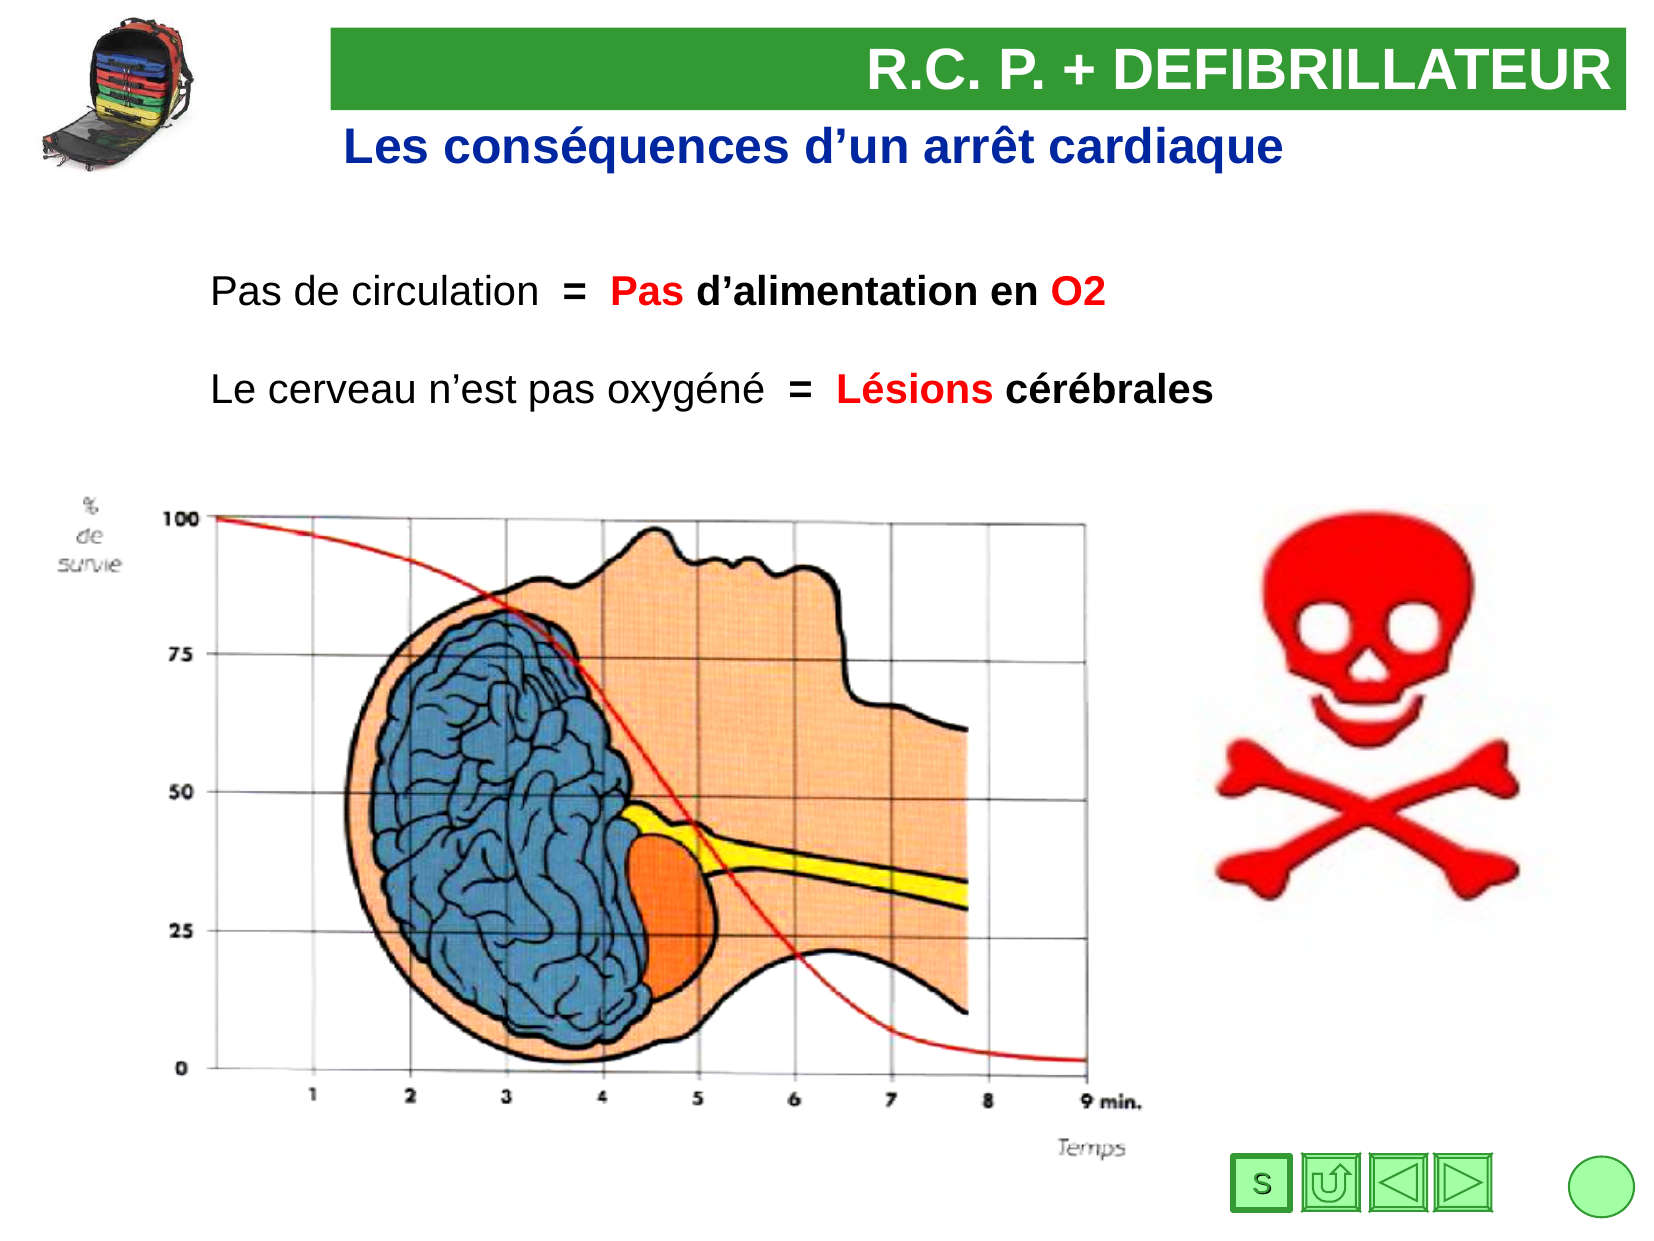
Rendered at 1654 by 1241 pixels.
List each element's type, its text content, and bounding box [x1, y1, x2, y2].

text_box Le cerveau n’est pas oxygéné = Lésions cérébrales [195, 358, 1486, 421]
text_box [1568, 1156, 1635, 1218]
text_box Pas de circulation = Pas d’alimentation en O2 [195, 260, 1486, 323]
title Les conséquences d’un arrêt cardiaque [328, 110, 1625, 193]
text_box R.C. P. + DEFIBRILLATEUR [330, 32, 1628, 107]
picture [29, 5, 201, 183]
picture [57, 455, 1628, 1172]
